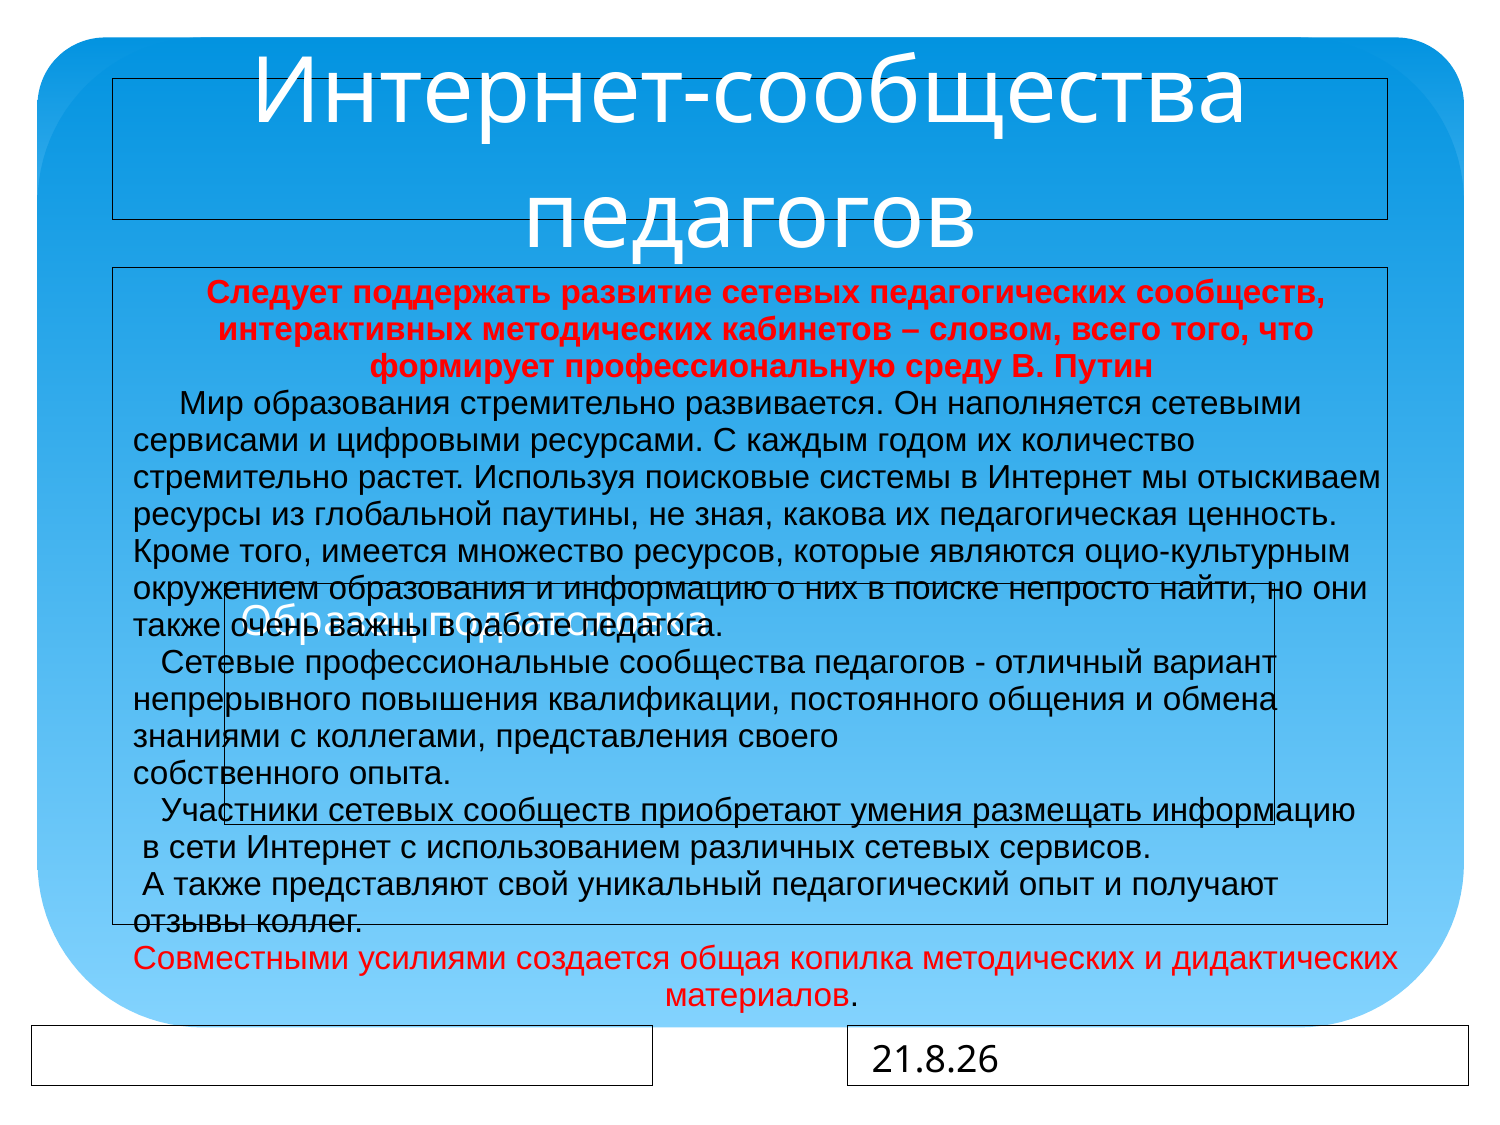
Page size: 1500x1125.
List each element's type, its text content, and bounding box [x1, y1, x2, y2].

text_box Следует поддержать развитие сетевых педагогических сообществ, интерактивных методических кабинетов – словом, всего того, что формирует профессиональную среду В. Путин Мир образования стремительно развивается. Он наполняется сетевыми сервисами и цифровыми ресурсами. С каждым годом их количество стремительно растет. Используя поисковые системы в Интернет мы отыскиваем ресурсы из глобальной паутины, не зная, какова их педагогическая ценность. Кроме того, имеется множество ресурсов, которые являются оцио-культурным окружением образования и информацию о них в поиске непросто найти, но они также очень важны в работе педагога. Сетевые профессиональные сообщества педагогов - отличный вариант непрерывного повышения квалификации, постоянного общения и обмена знаниями с коллегами, представления своего собственного опыта. Участники сетевых сообществ приобретают умения размещать информацию в сети Интернет с использованием различных сетевых сервисов. А также представляют свой уникальный педагогический опыт и получают отзывы коллег. Совместными усилиями создается общая копилка методических и дидактических материалов. [118, 265, 1418, 1125]
title Интернет-сообщества педагогов [112, 78, 1388, 220]
